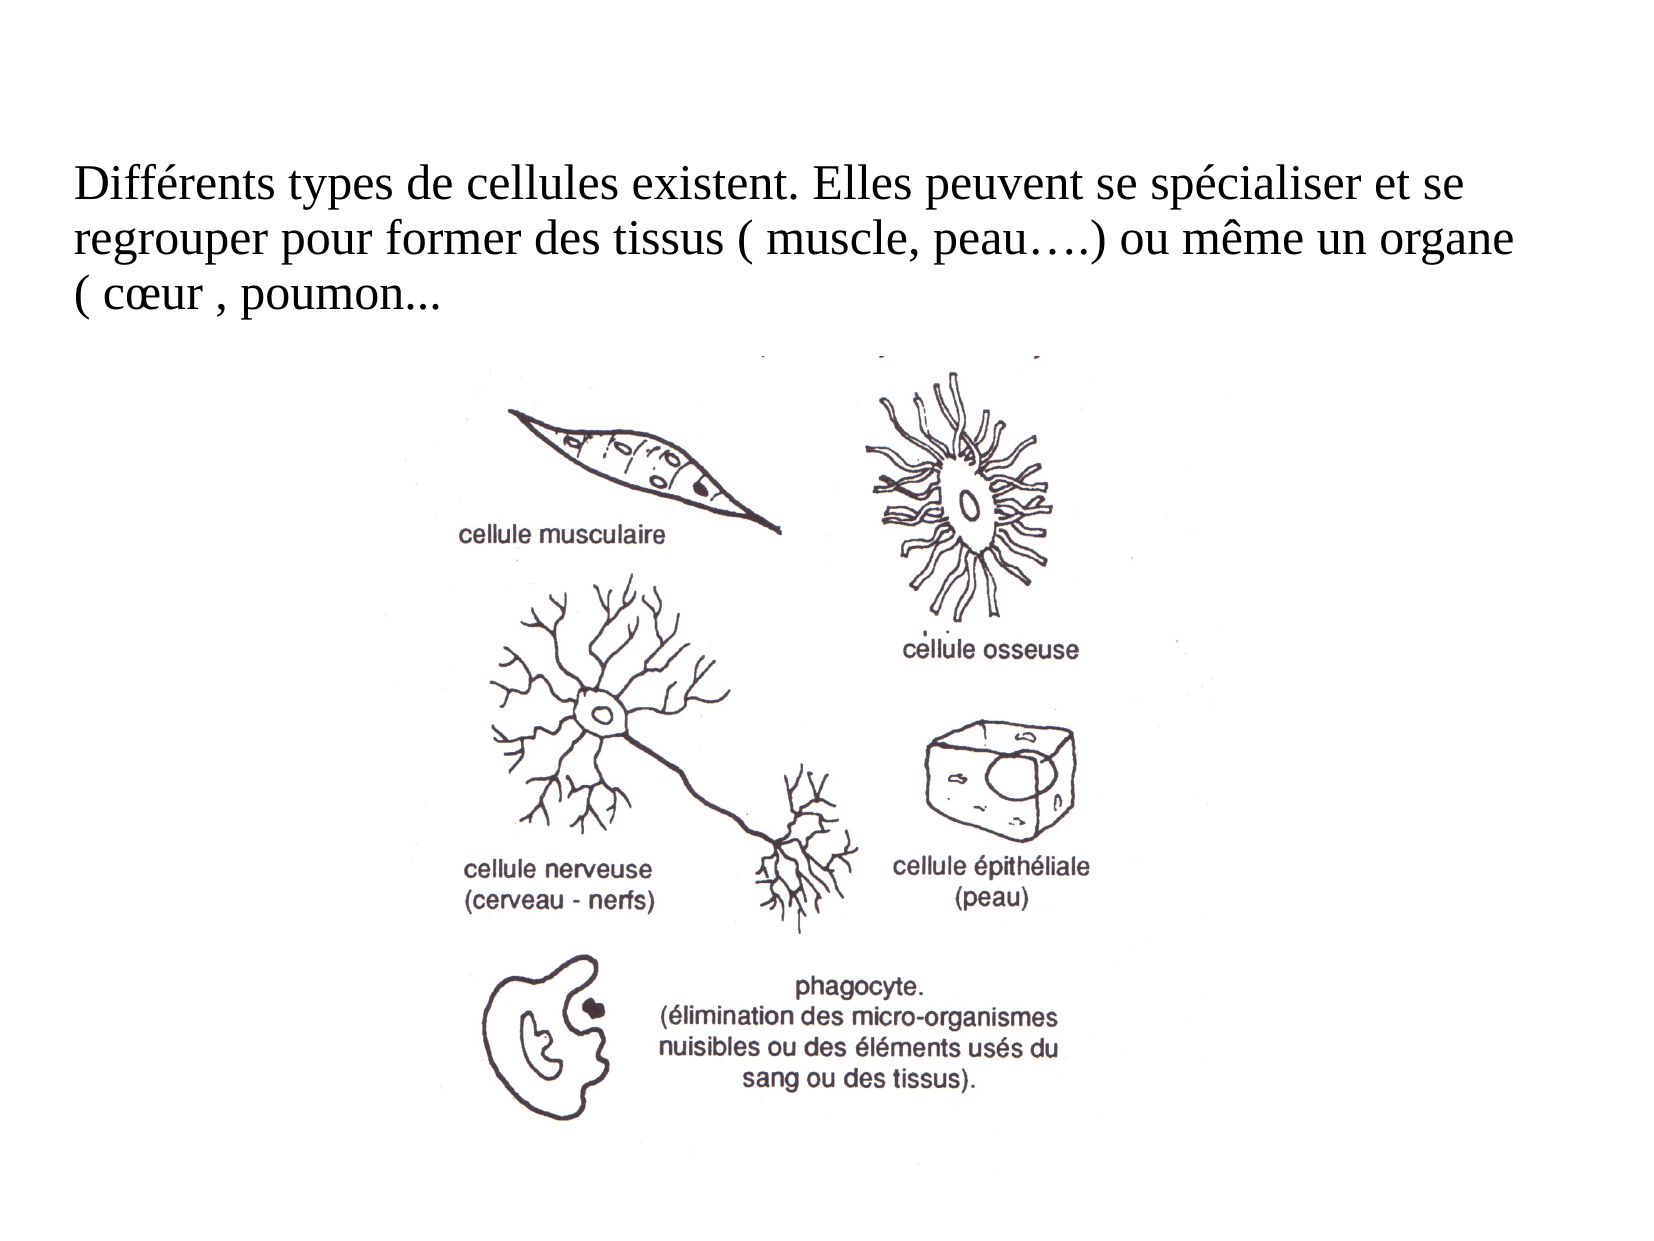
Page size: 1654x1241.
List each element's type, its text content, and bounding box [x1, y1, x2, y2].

text_box Différents types de cellules existent. Elles peuvent se spécialiser et se regrouper pour former des tissus ( muscle, peau….) ou même un organe ( cœur , poumon... [59, 147, 1625, 332]
picture [383, 356, 1225, 1182]
